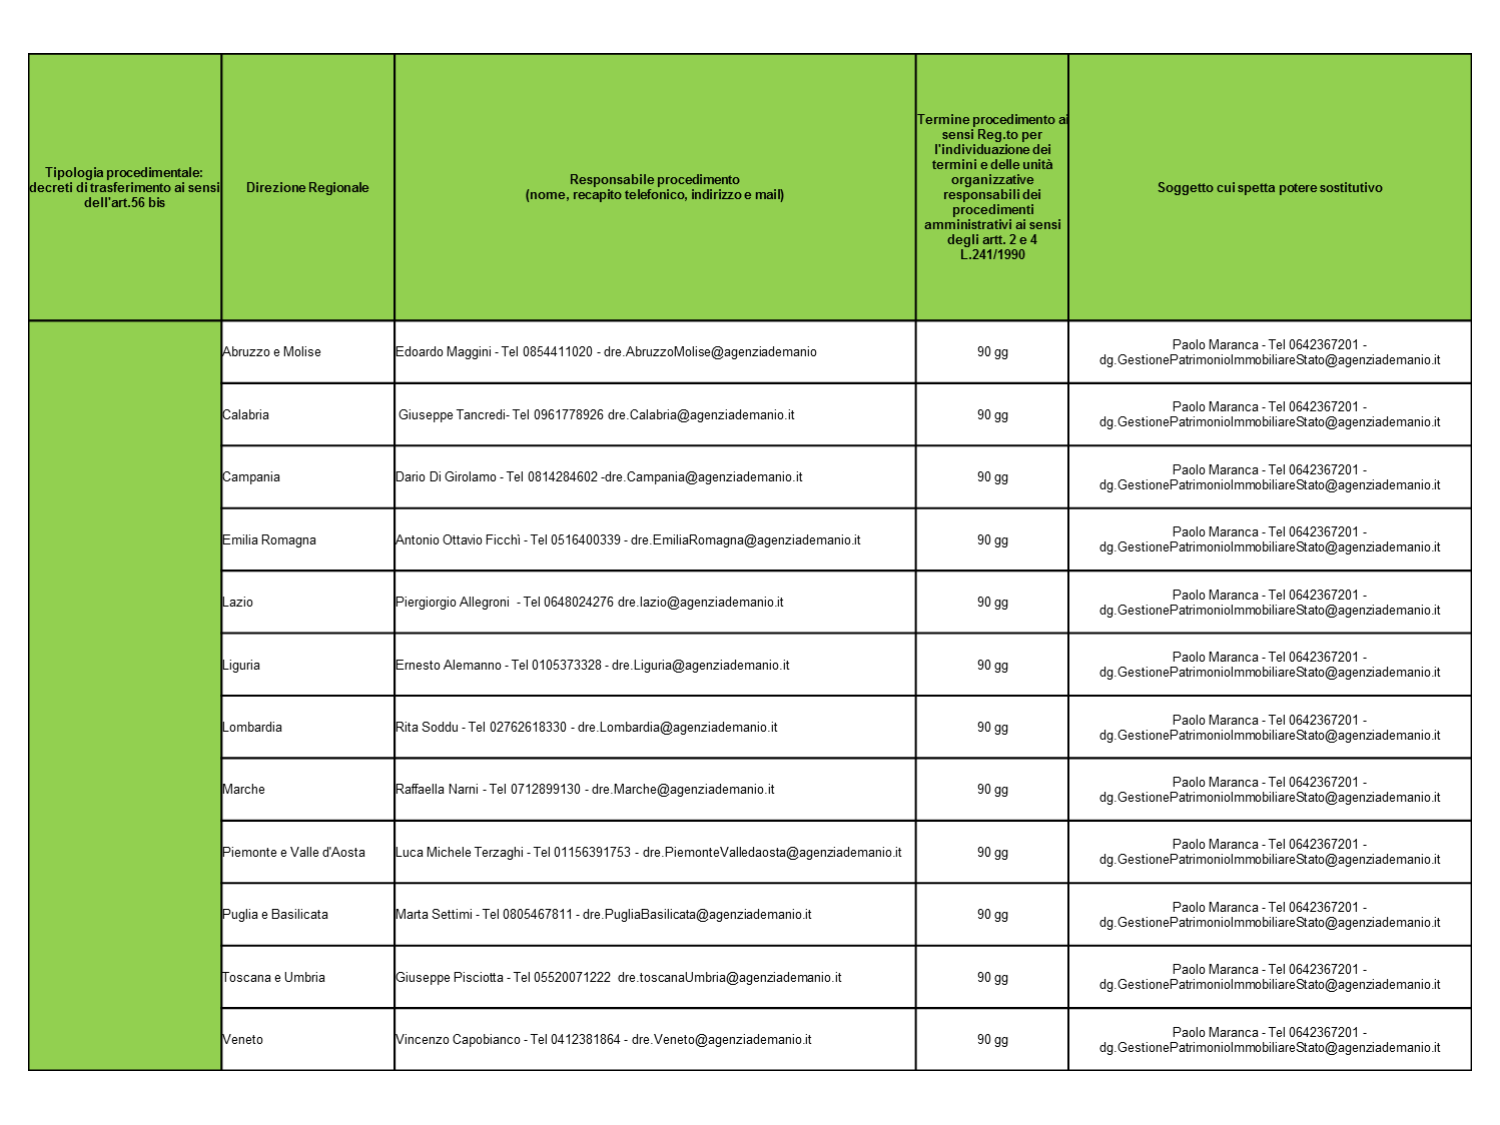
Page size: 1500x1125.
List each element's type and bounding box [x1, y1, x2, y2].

picture [28, 53, 1472, 1071]
